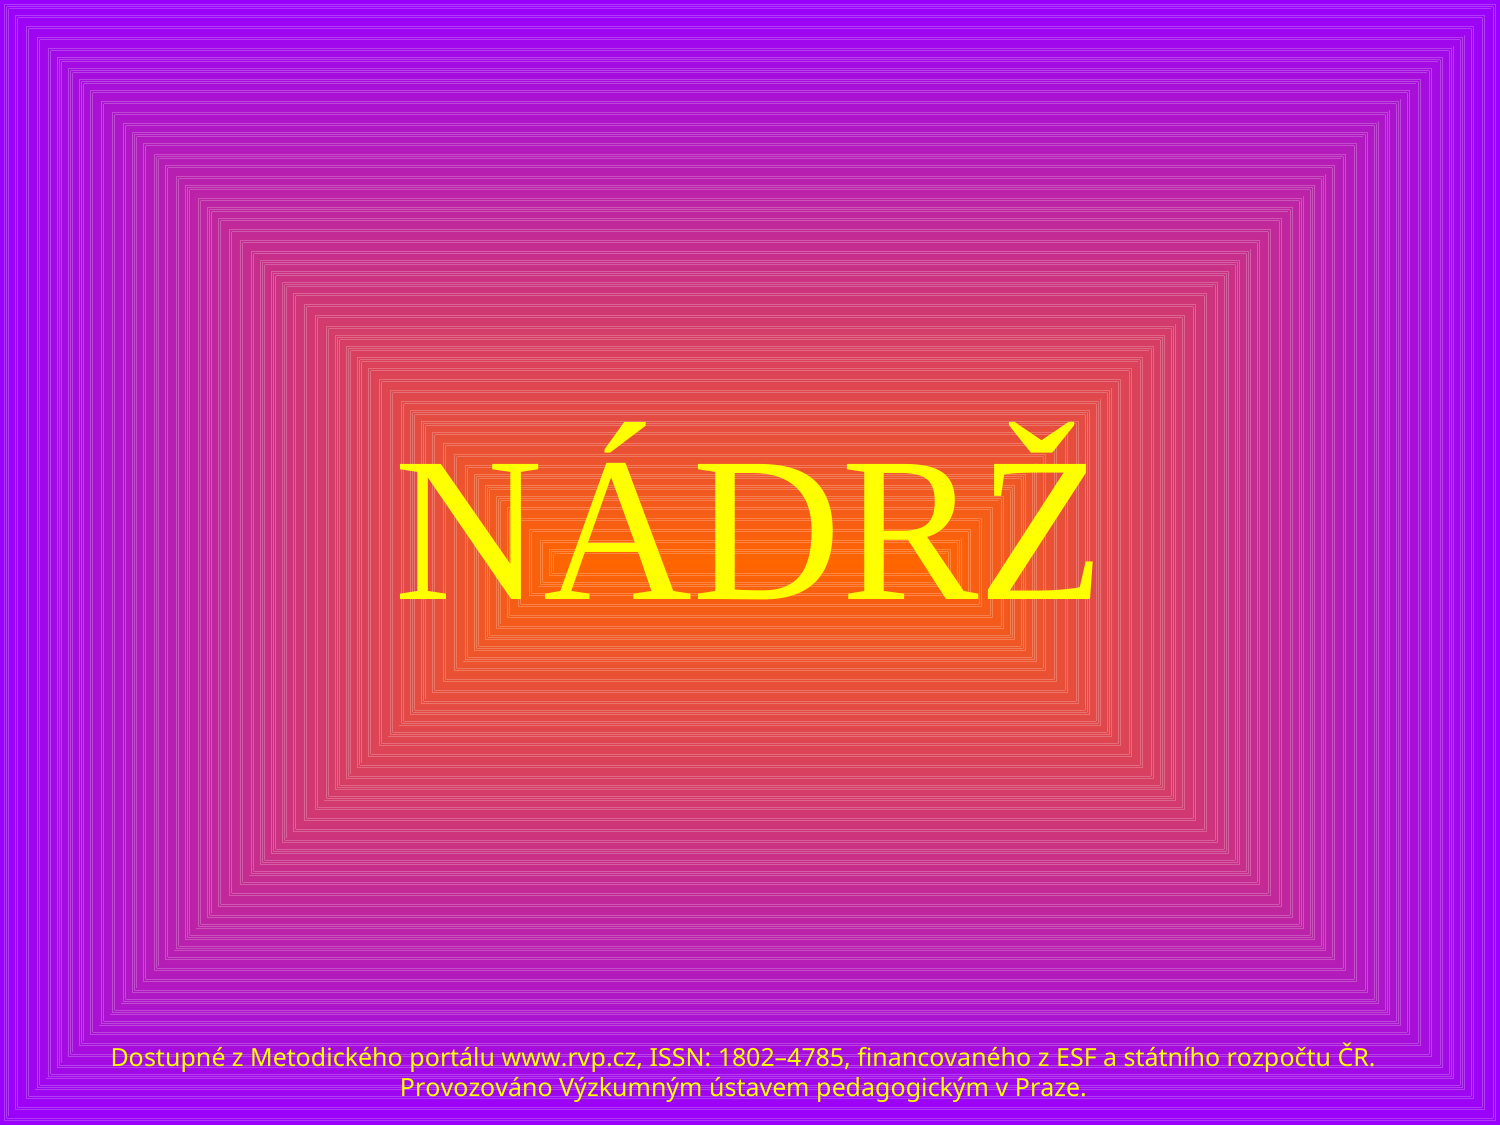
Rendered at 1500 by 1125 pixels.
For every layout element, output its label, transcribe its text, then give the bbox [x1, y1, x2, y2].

text_box NÁDRŽ [0, 385, 1500, 649]
text_box Dostupné z Metodického portálu www.rvp.cz, ISSN: 1802–4785, financovaného z ESF a státního rozpočtu ČR. Provozováno Výzkumným ústavem pedagogickým v Praze. [35, 1041, 1454, 1102]
